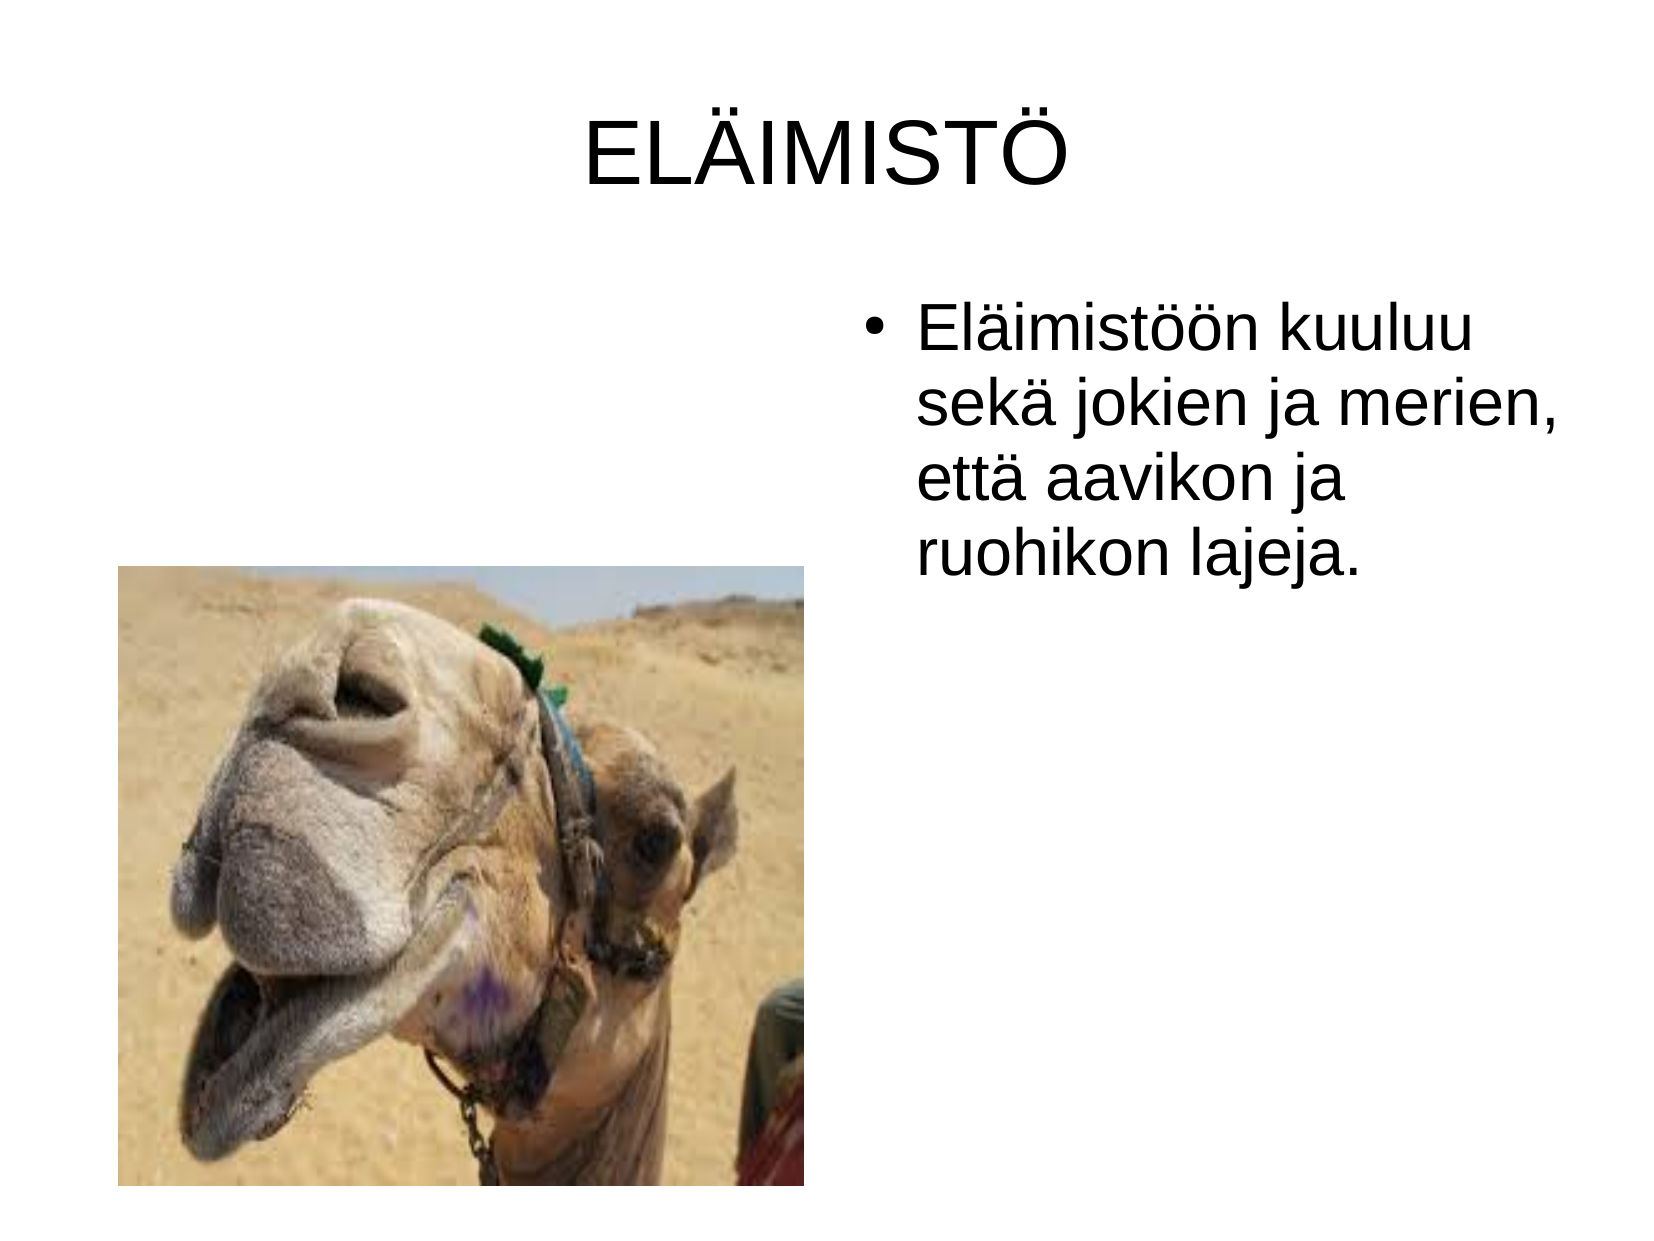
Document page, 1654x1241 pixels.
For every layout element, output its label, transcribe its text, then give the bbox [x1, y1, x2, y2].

picture [118, 566, 804, 1186]
list Eläimistöön kuuluu sekä jokien ja merien, että aavikon ja ruohikon lajeja. [845, 290, 1572, 1010]
title ELÄIMISTÖ [82, 49, 1571, 257]
